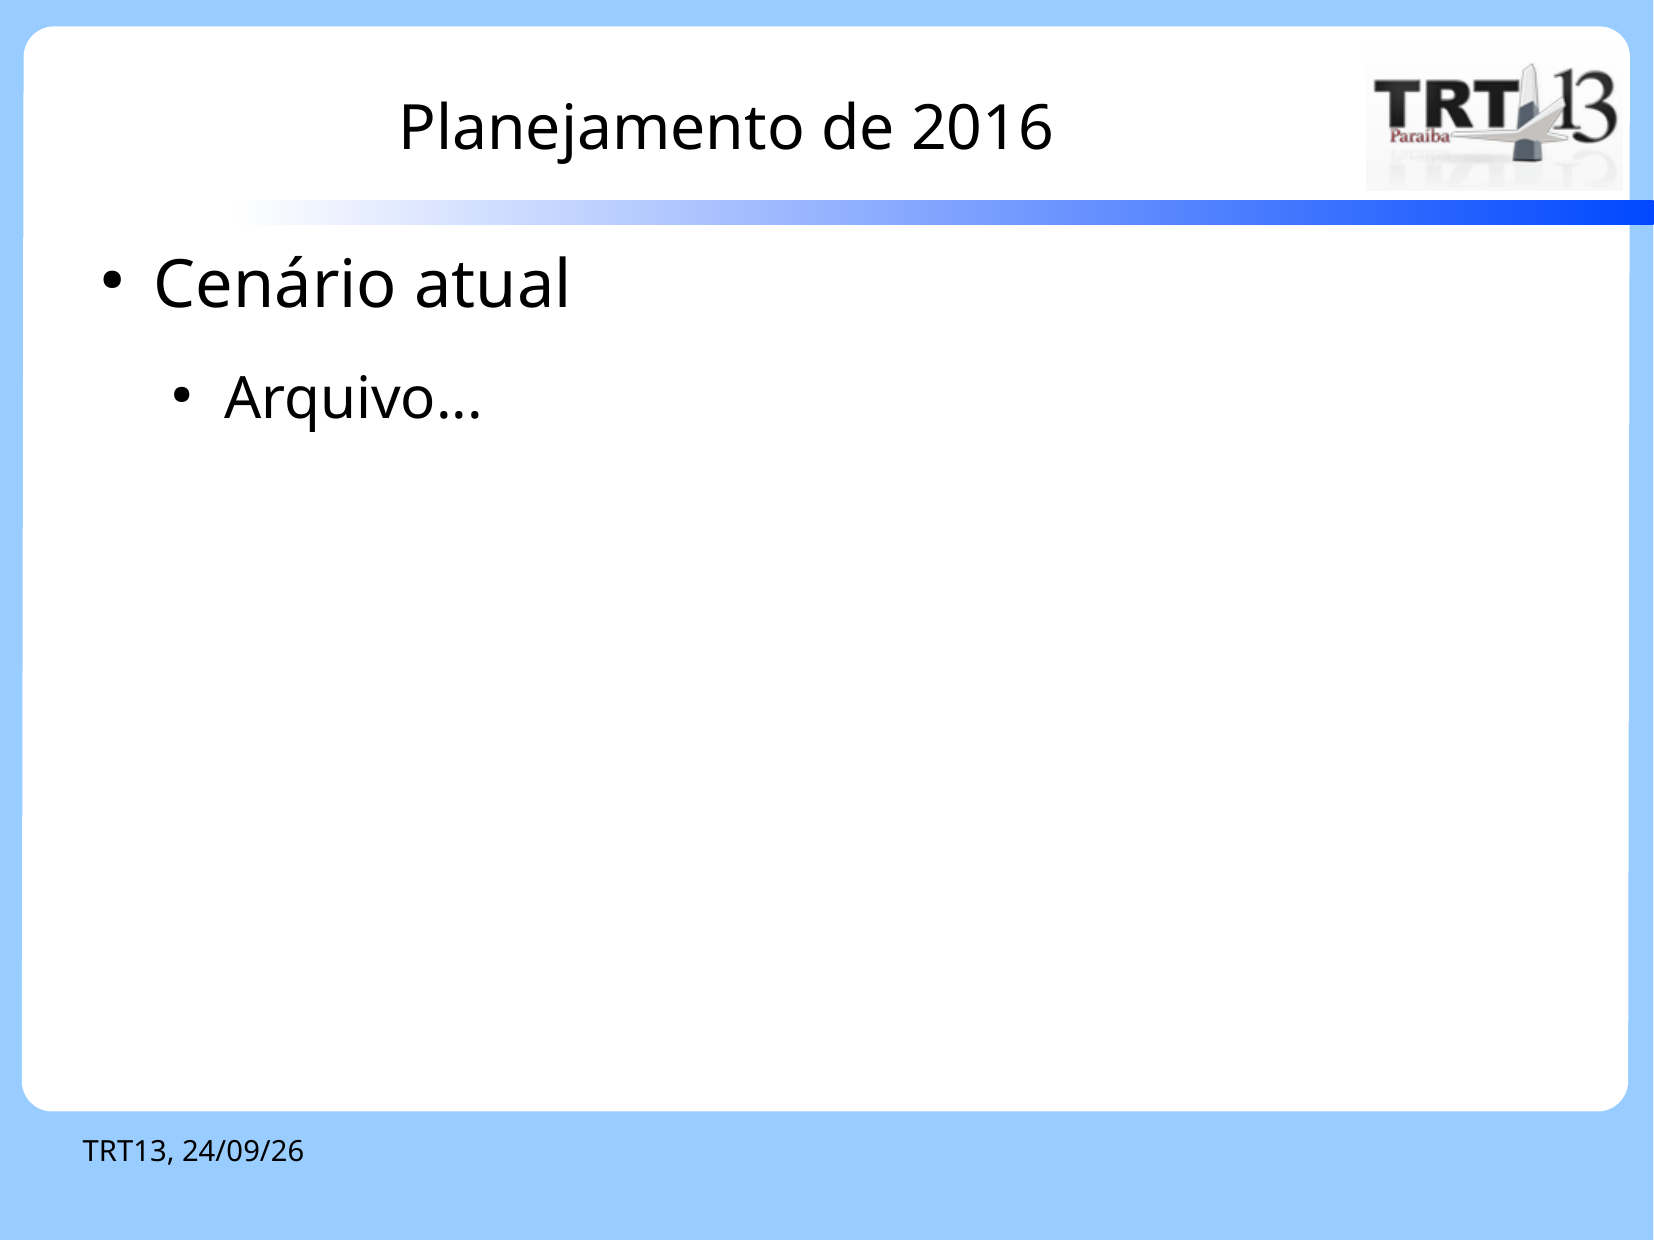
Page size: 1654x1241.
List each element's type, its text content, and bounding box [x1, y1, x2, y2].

title Planejamento de 2016 [82, 49, 1371, 201]
list Cenário atual Arquivo... [82, 236, 1571, 1055]
picture [1366, 39, 1623, 191]
